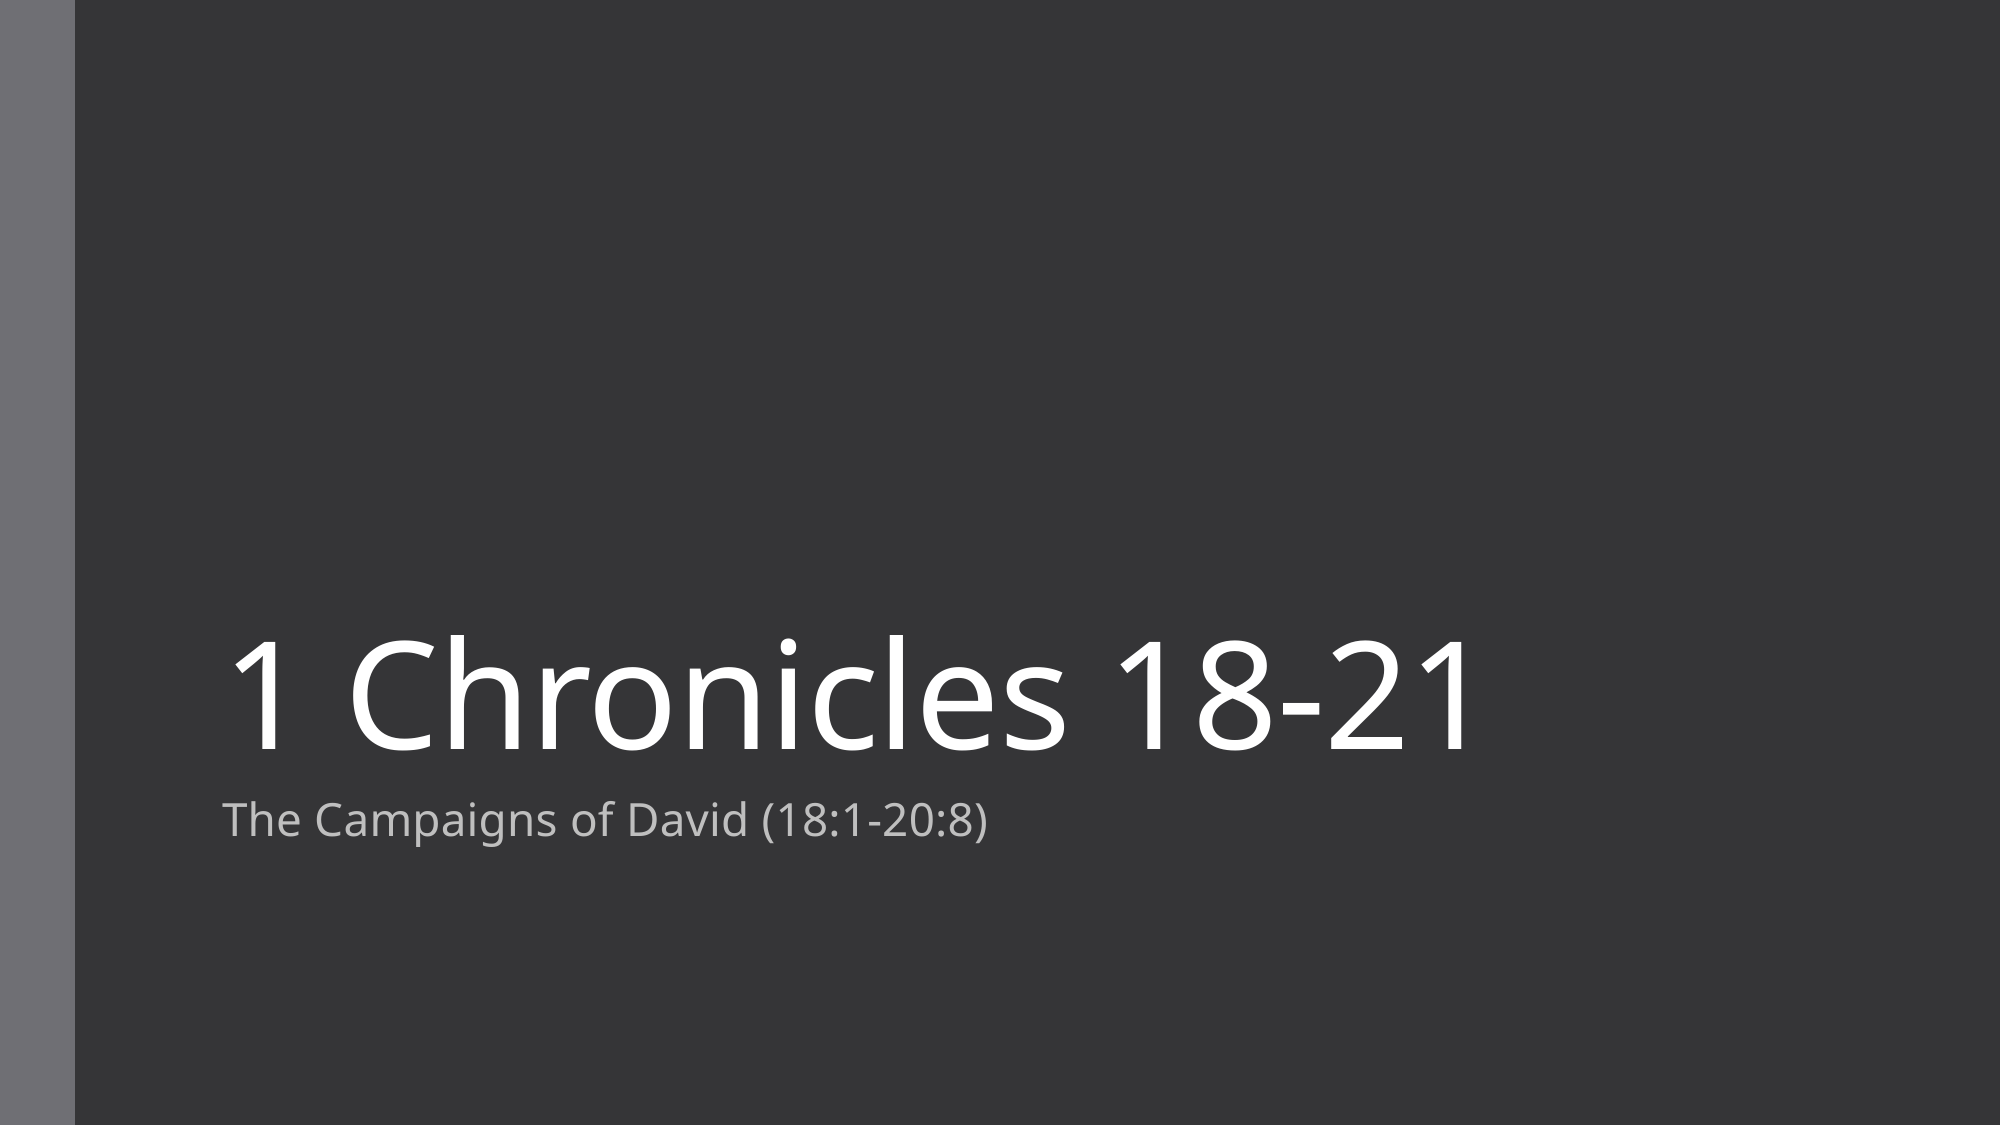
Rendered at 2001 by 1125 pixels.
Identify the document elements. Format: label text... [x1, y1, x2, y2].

subtitle The Campaigns of David (18:1-20:8) [206, 787, 1752, 1066]
title 1 Chronicles 18-21 [206, 124, 1752, 787]
